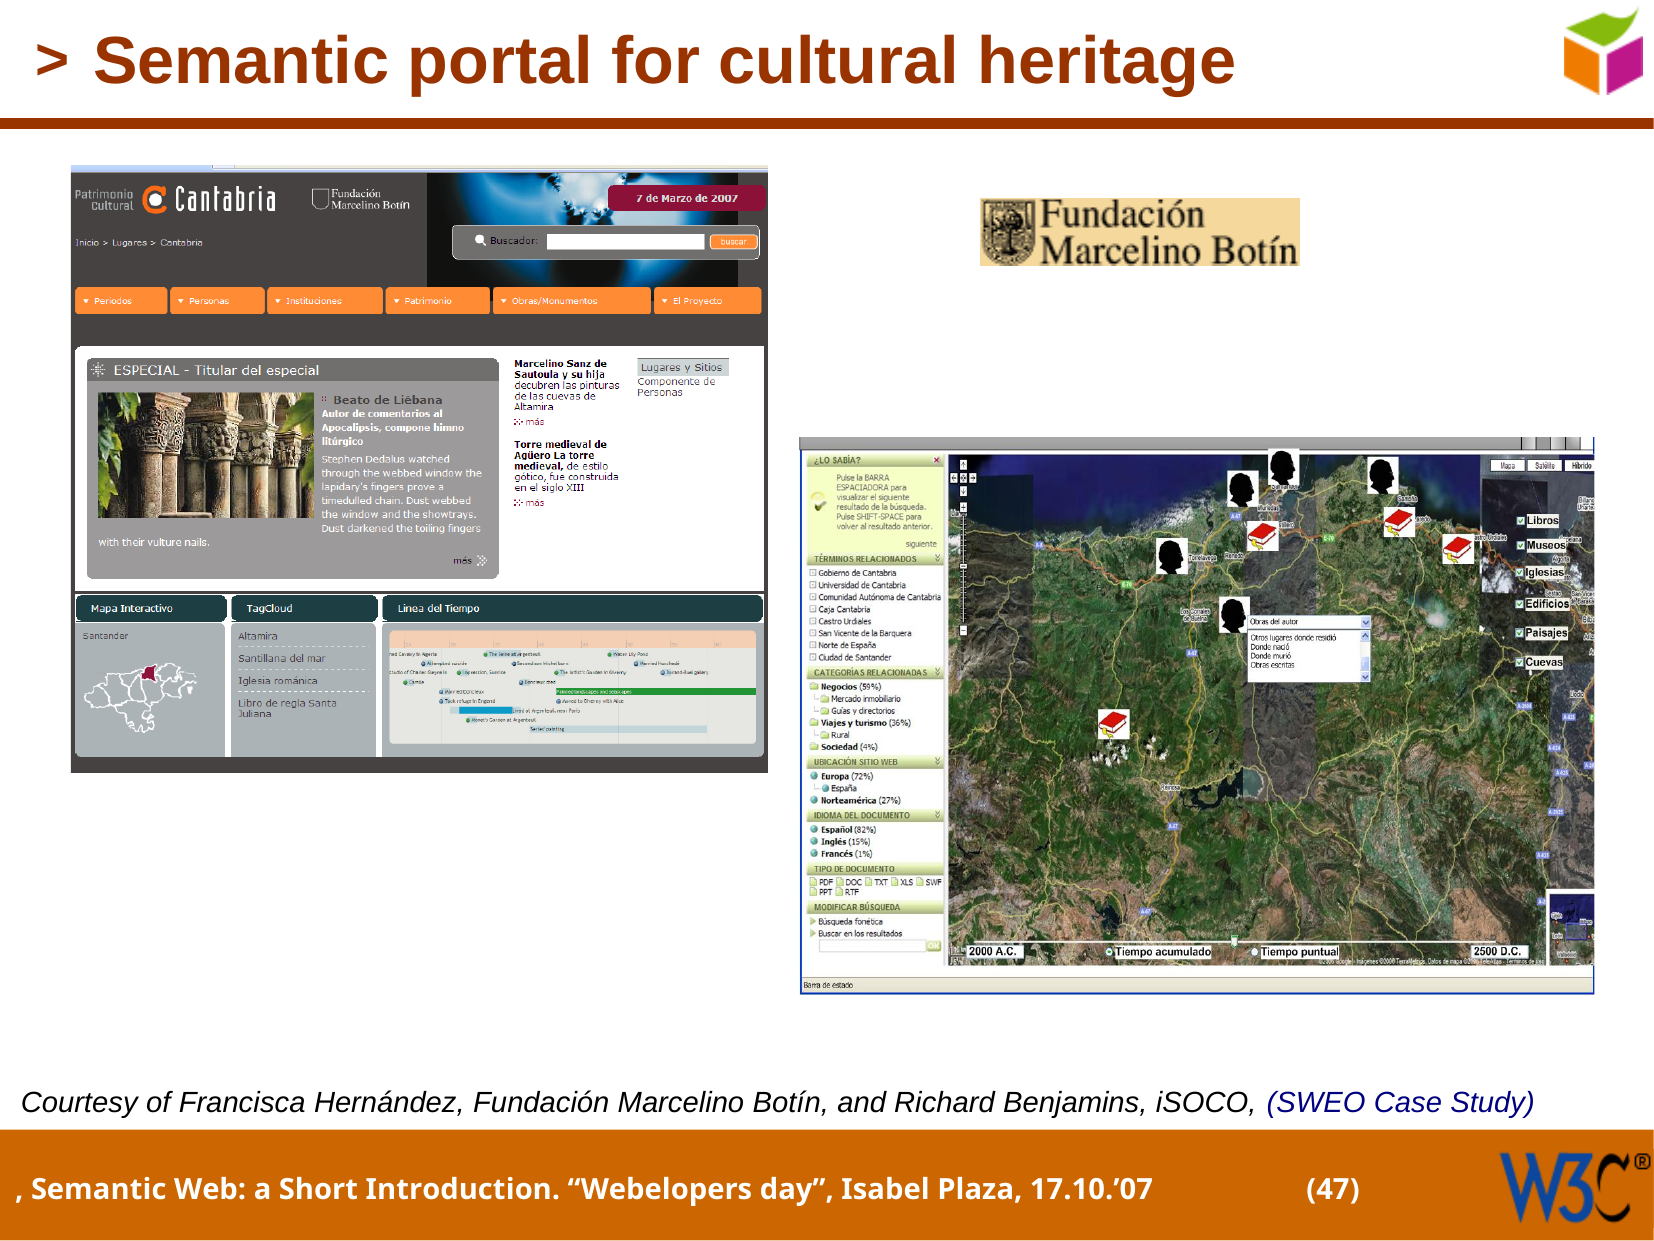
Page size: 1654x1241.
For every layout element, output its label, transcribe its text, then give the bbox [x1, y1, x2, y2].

title Semantic portal for cultural heritage [93, 7, 1493, 111]
picture [1495, 1149, 1654, 1228]
text_box Courtesy of Francisca Hernández, Fundación Marcelino Botín, and Richard Benjamins, iSOCO, (SWEO Case Study) [6, 1080, 1550, 1129]
picture [799, 437, 1595, 995]
picture [70, 165, 768, 773]
picture [980, 198, 1300, 266]
picture [1564, 5, 1643, 95]
